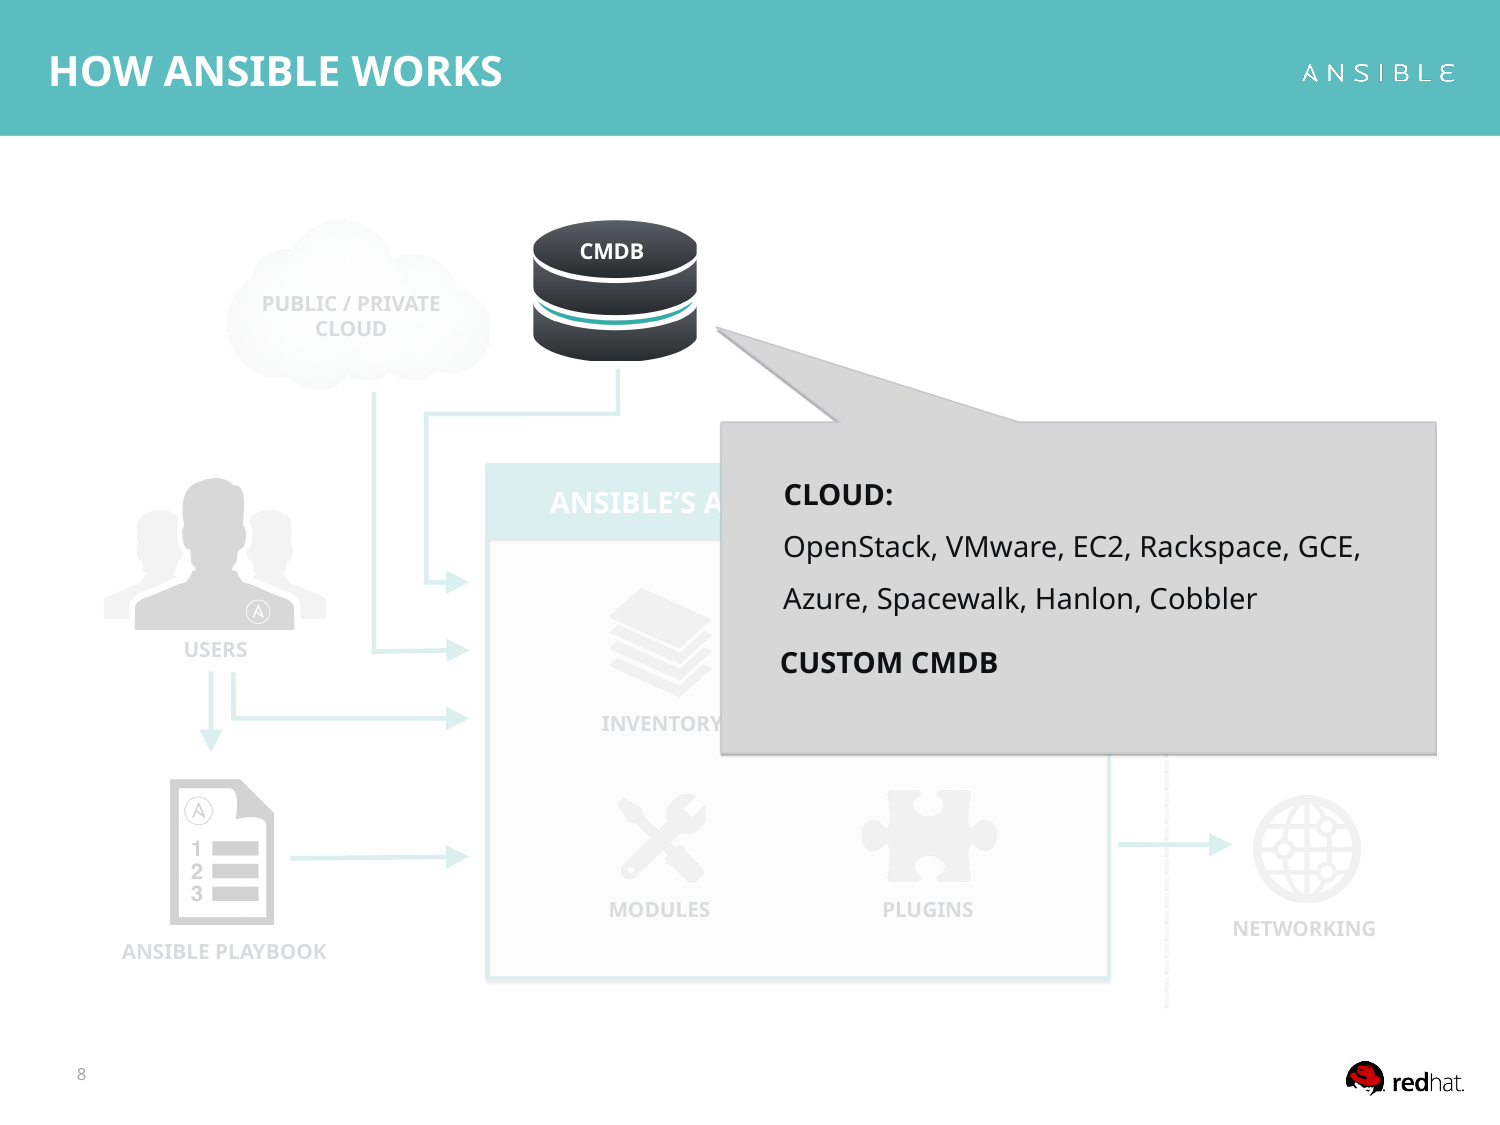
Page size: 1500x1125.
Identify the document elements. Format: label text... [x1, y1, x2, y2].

text_box CMDB [542, 229, 688, 271]
text_box CLOUD: [824, 488, 835, 502]
text_box [39, 167, 1458, 1037]
picture [0, 0, 1500, 1125]
text_box CUSTOM CMDB [765, 637, 1410, 688]
text_box OpenStack, VMware, EC2, Rackspace, GCE, Azure, Spacewalk, Hanlon, Cobbler [768, 503, 1390, 623]
text_box CLOUD: [768, 469, 1414, 520]
list HOW ANSIBLE WORKS [47, 45, 936, 104]
